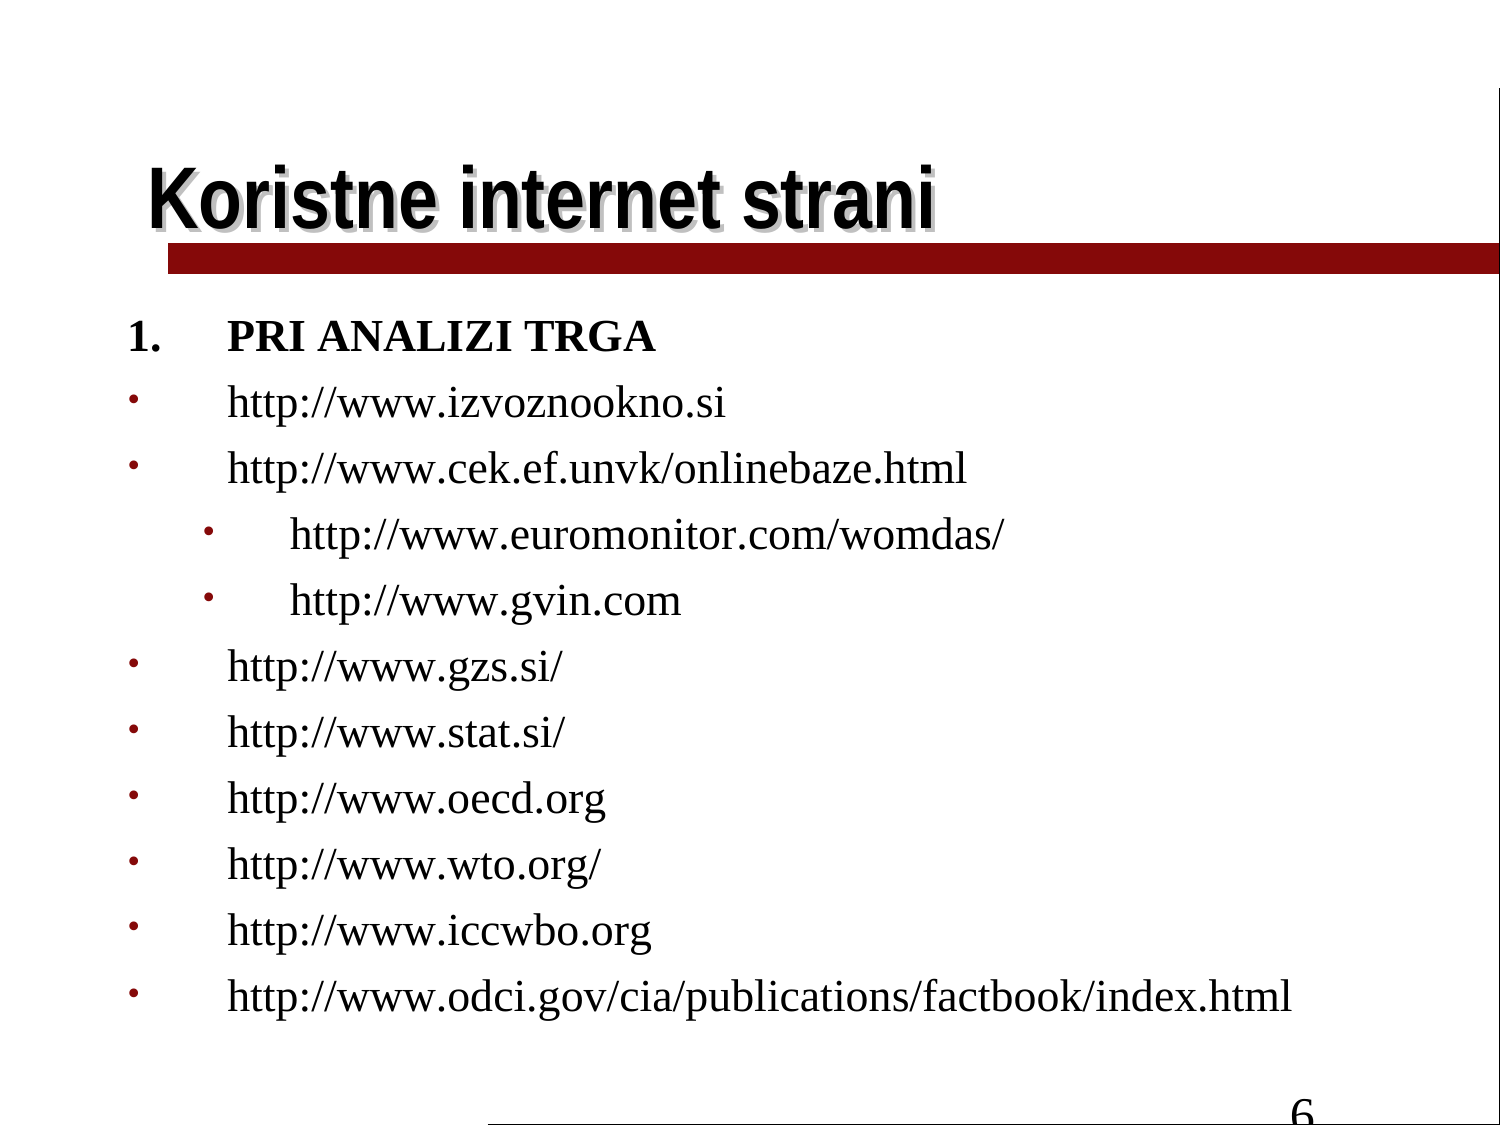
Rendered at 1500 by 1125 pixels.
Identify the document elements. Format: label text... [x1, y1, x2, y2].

list 1. PRI ANALIZI TRGA http://www.izvoznookno.si http://www.cek.ef.unvk/onlinebaze.html http://www.euromonitor.com/womdas/ http://www.gvin.com http://www.gzs.si/ http://www.stat.si/ http://www.oecd.org http://www.wto.org/ http://www.iccwbo.org http://www.odci.gov/cia/publications/factbook/index.html [112, 287, 1388, 1063]
title Koristne internet strani [112, 99, 1450, 288]
